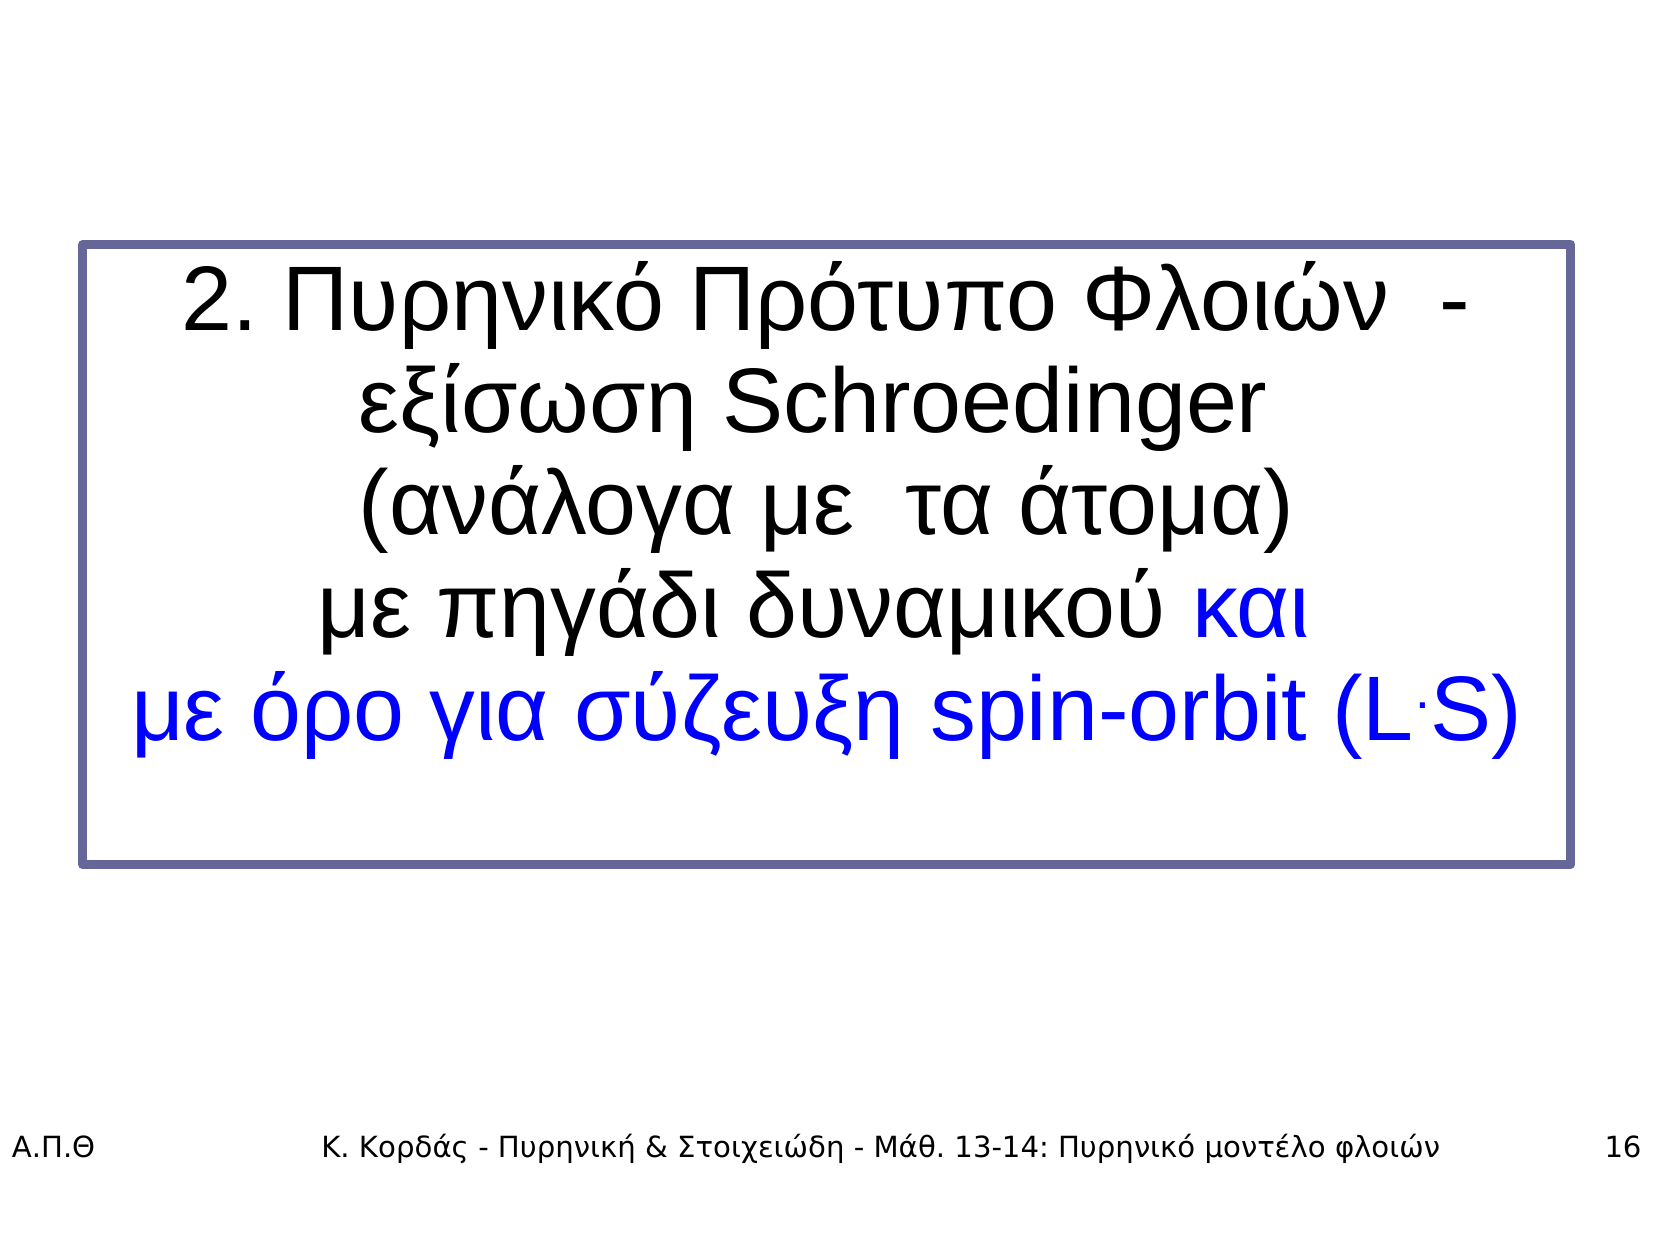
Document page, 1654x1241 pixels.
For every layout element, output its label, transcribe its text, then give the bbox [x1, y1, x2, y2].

title 2. Πυρηνικό Πρότυπο Φλοιών - εξίσωση Schroedinger (ανάλογα με τα άτομα) με πηγάδι δυναμικού και με όρο για σύζευξη spin-orbit (L.S) [82, 244, 1571, 865]
